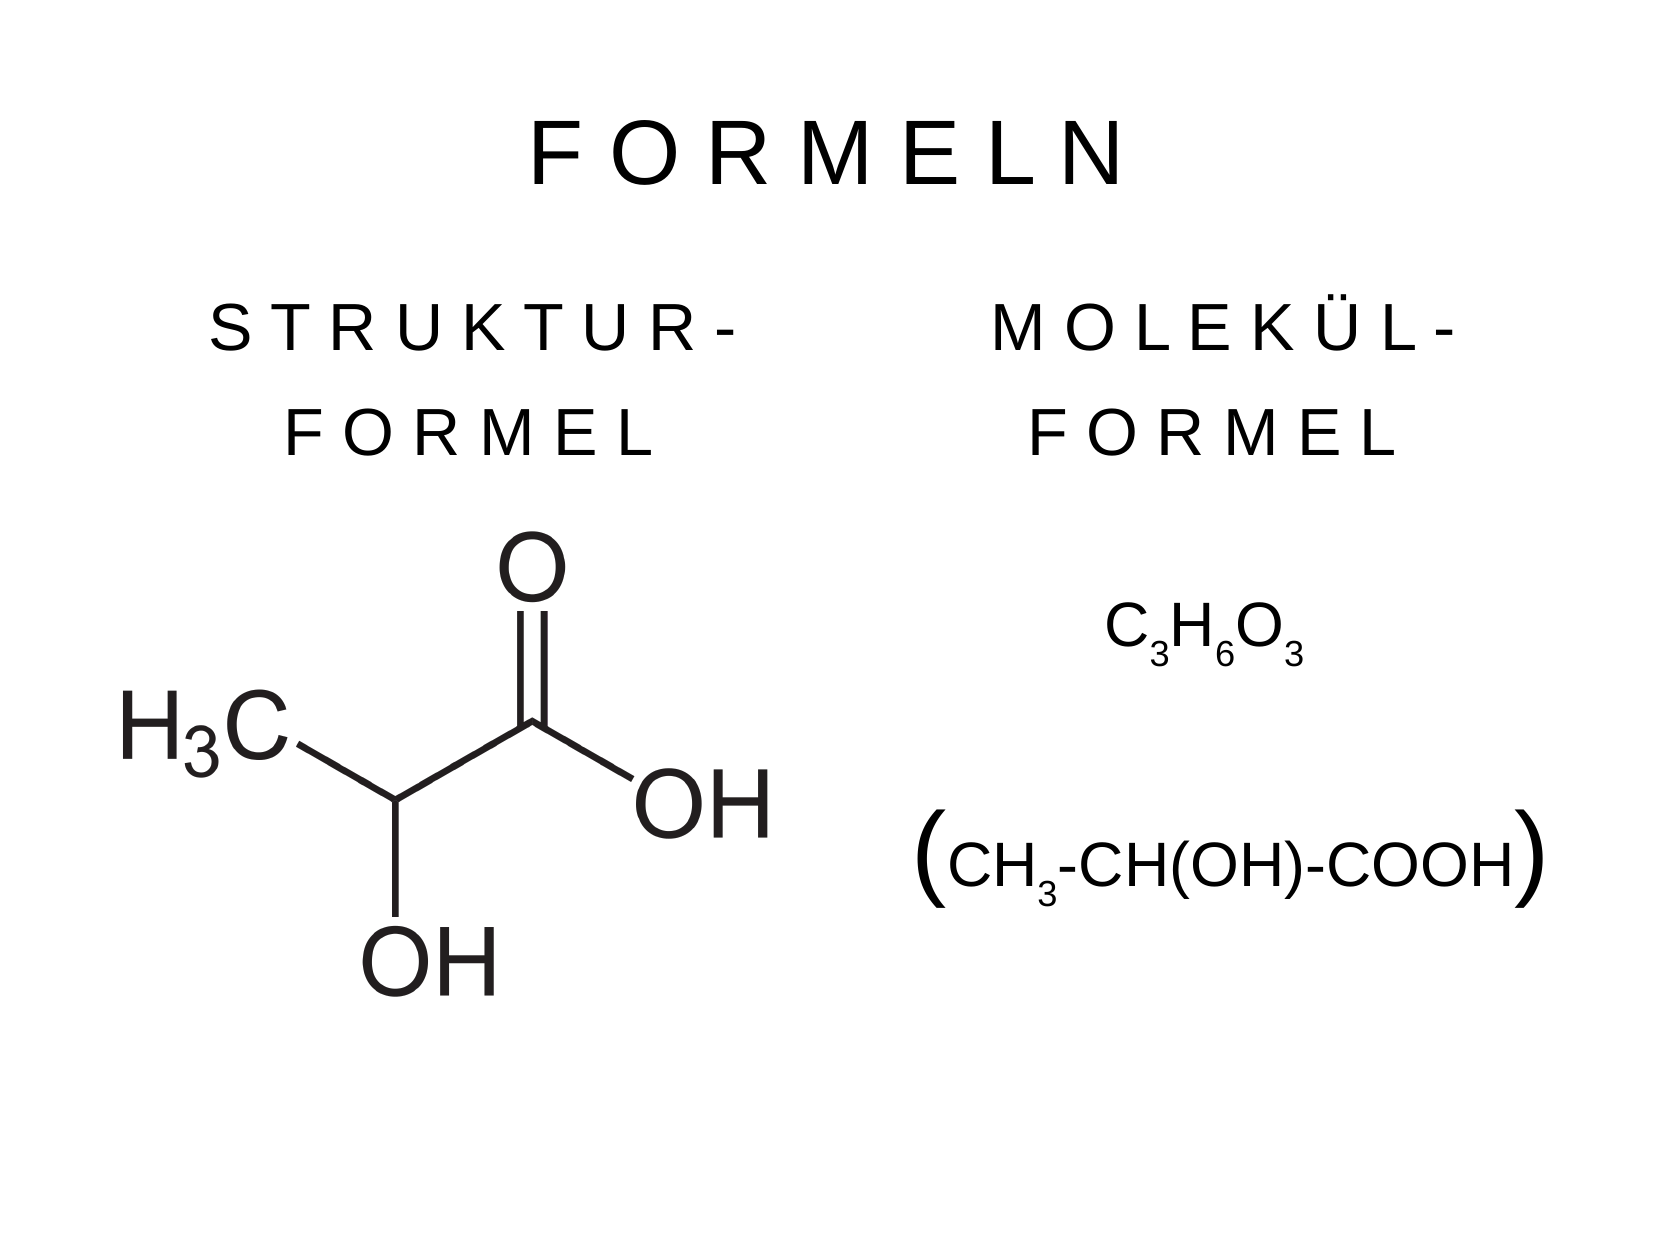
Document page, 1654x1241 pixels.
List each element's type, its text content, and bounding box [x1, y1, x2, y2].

list C3H6O3 (CH3-CH(OH)-COOH) [845, 519, 1572, 1009]
title F O R M E L N [82, 49, 1571, 257]
picture [106, 519, 785, 1009]
list S T R U K T U R - F O R M E L [82, 290, 809, 485]
list M O L E K Ü L - F O R M E L [845, 290, 1572, 485]
